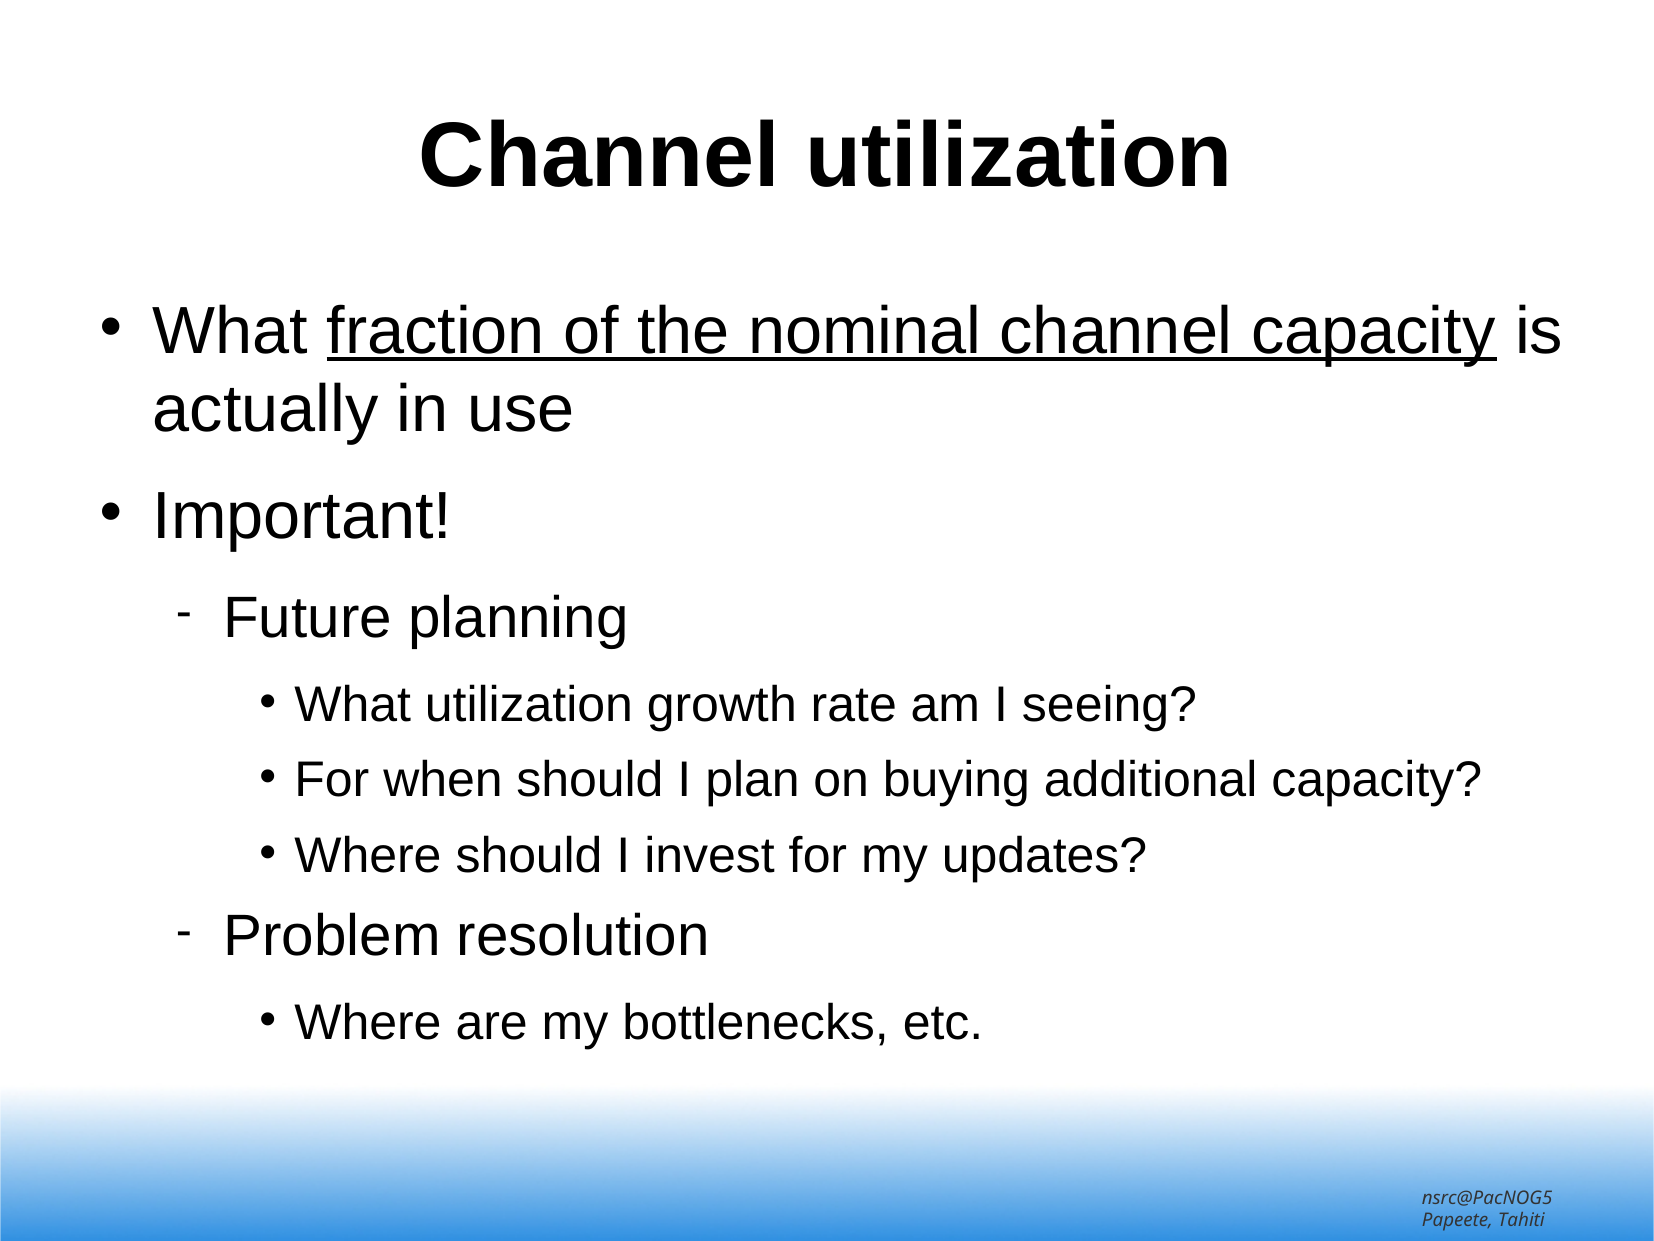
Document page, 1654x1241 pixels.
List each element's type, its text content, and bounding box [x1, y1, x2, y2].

picture [0, 1083, 1654, 1241]
title Channel utilization [82, 49, 1571, 257]
list What fraction of the nominal channel capacity is actually in use Important! Future planning What utilization growth rate am I seeing? For when should I plan on buying additional capacity? Where should I invest for my updates? Problem resolution Where are my bottlenecks, etc. [82, 290, 1571, 1152]
